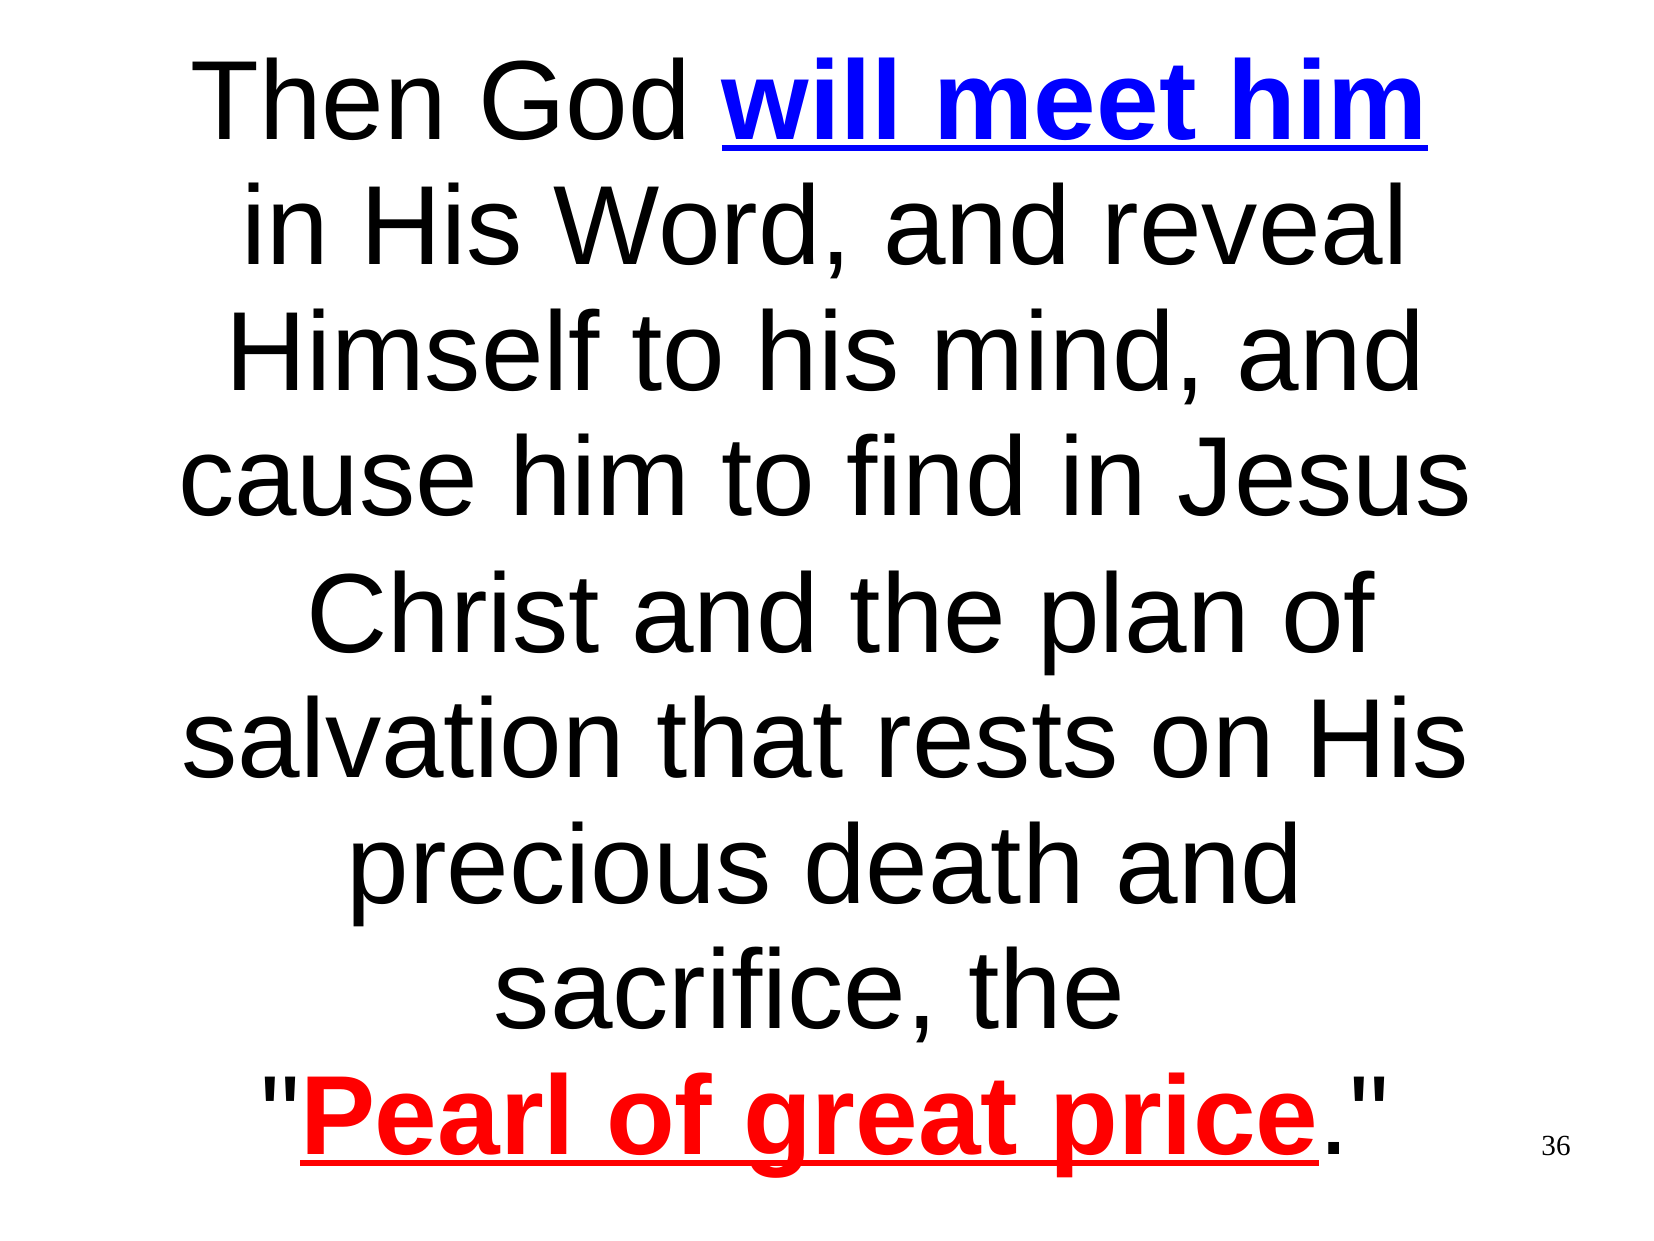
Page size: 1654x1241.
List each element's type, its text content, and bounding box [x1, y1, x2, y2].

list Then God will meet him in His Word, and reveal Himself to his mind, and cause him to find in Jesus Christ and the plan of salvation that rests on His precious death and sacrifice, the "Pearl of great price." [37, 37, 1613, 1201]
